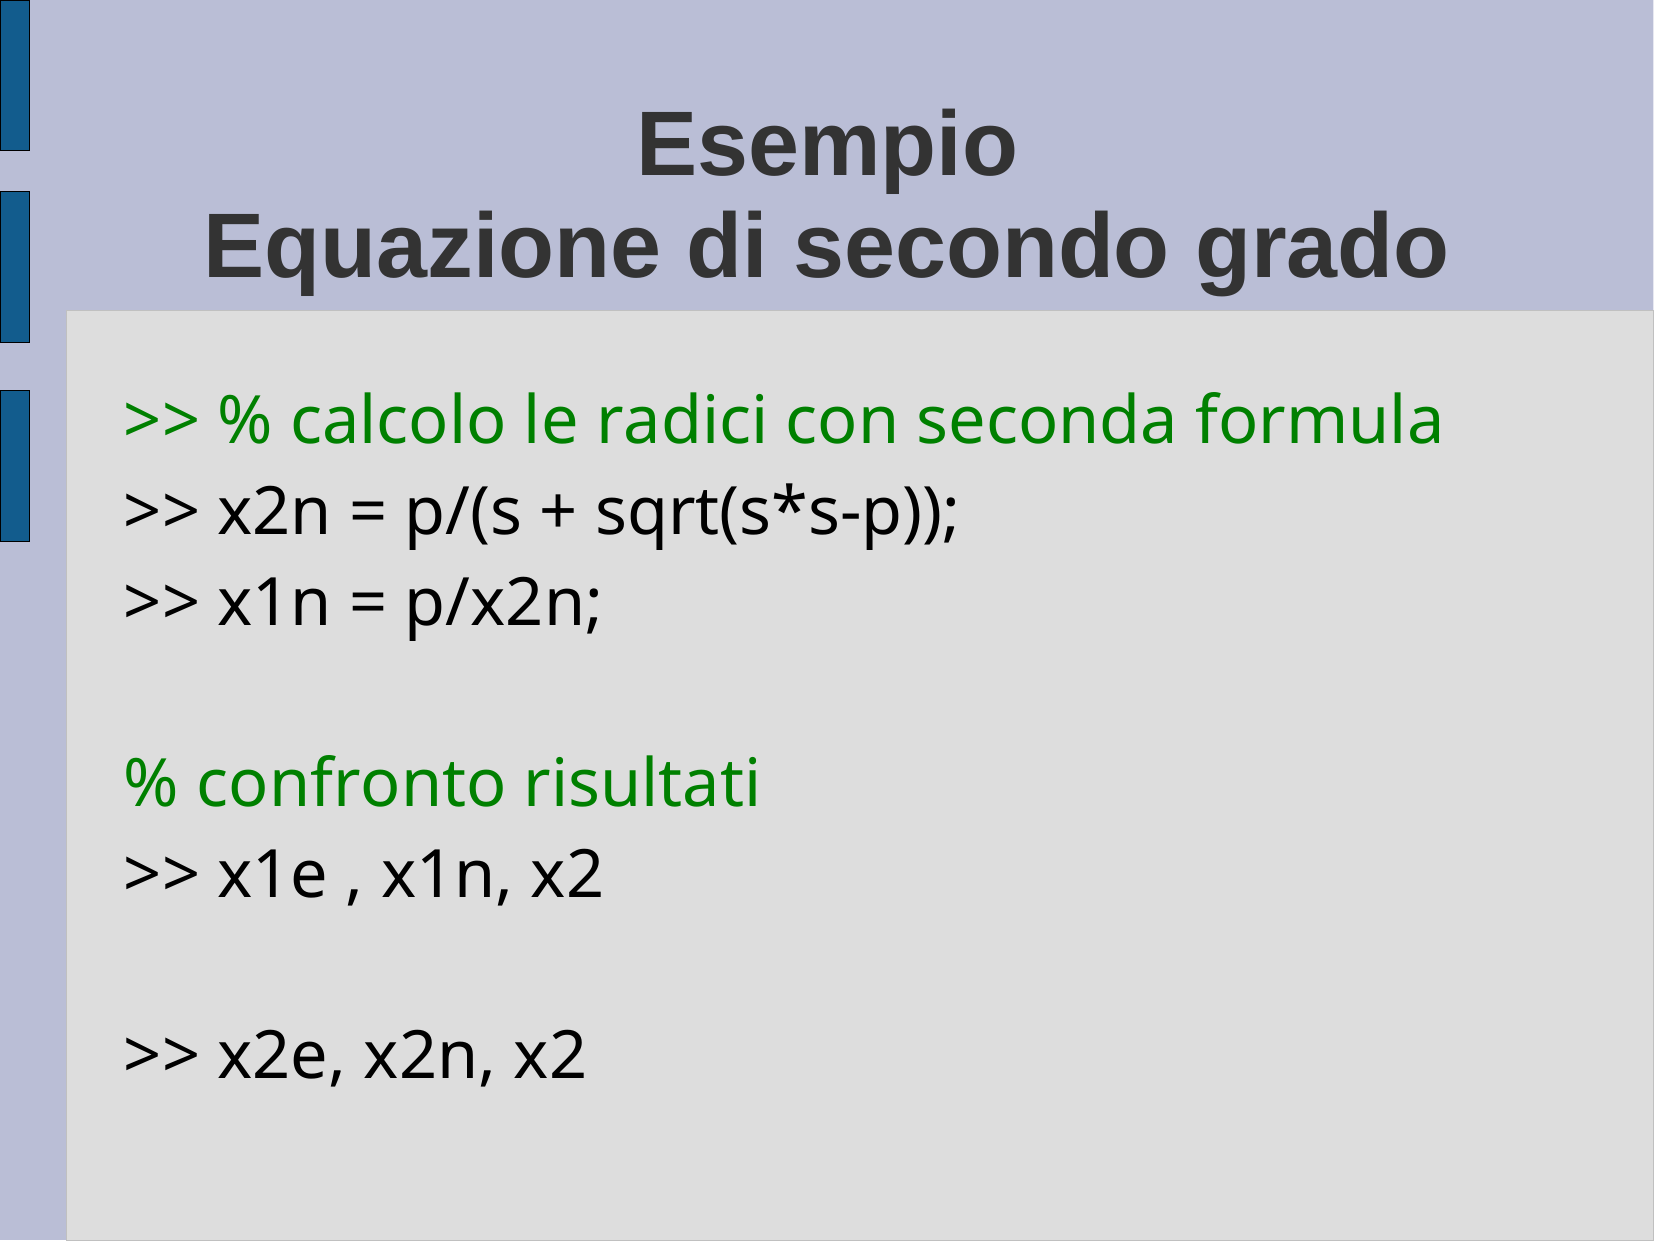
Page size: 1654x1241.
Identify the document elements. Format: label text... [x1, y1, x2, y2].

title Esempio Equazione di secondo grado [121, 92, 1534, 298]
subtitle >> % calcolo le radici con seconda formula >> x2n = p/(s + sqrt(s*s-p)); >> x1n = p/x2n; % confronto risultati >> x1e , x1n, x2 >> x2e, x2n, x2 [88, 352, 1625, 1119]
